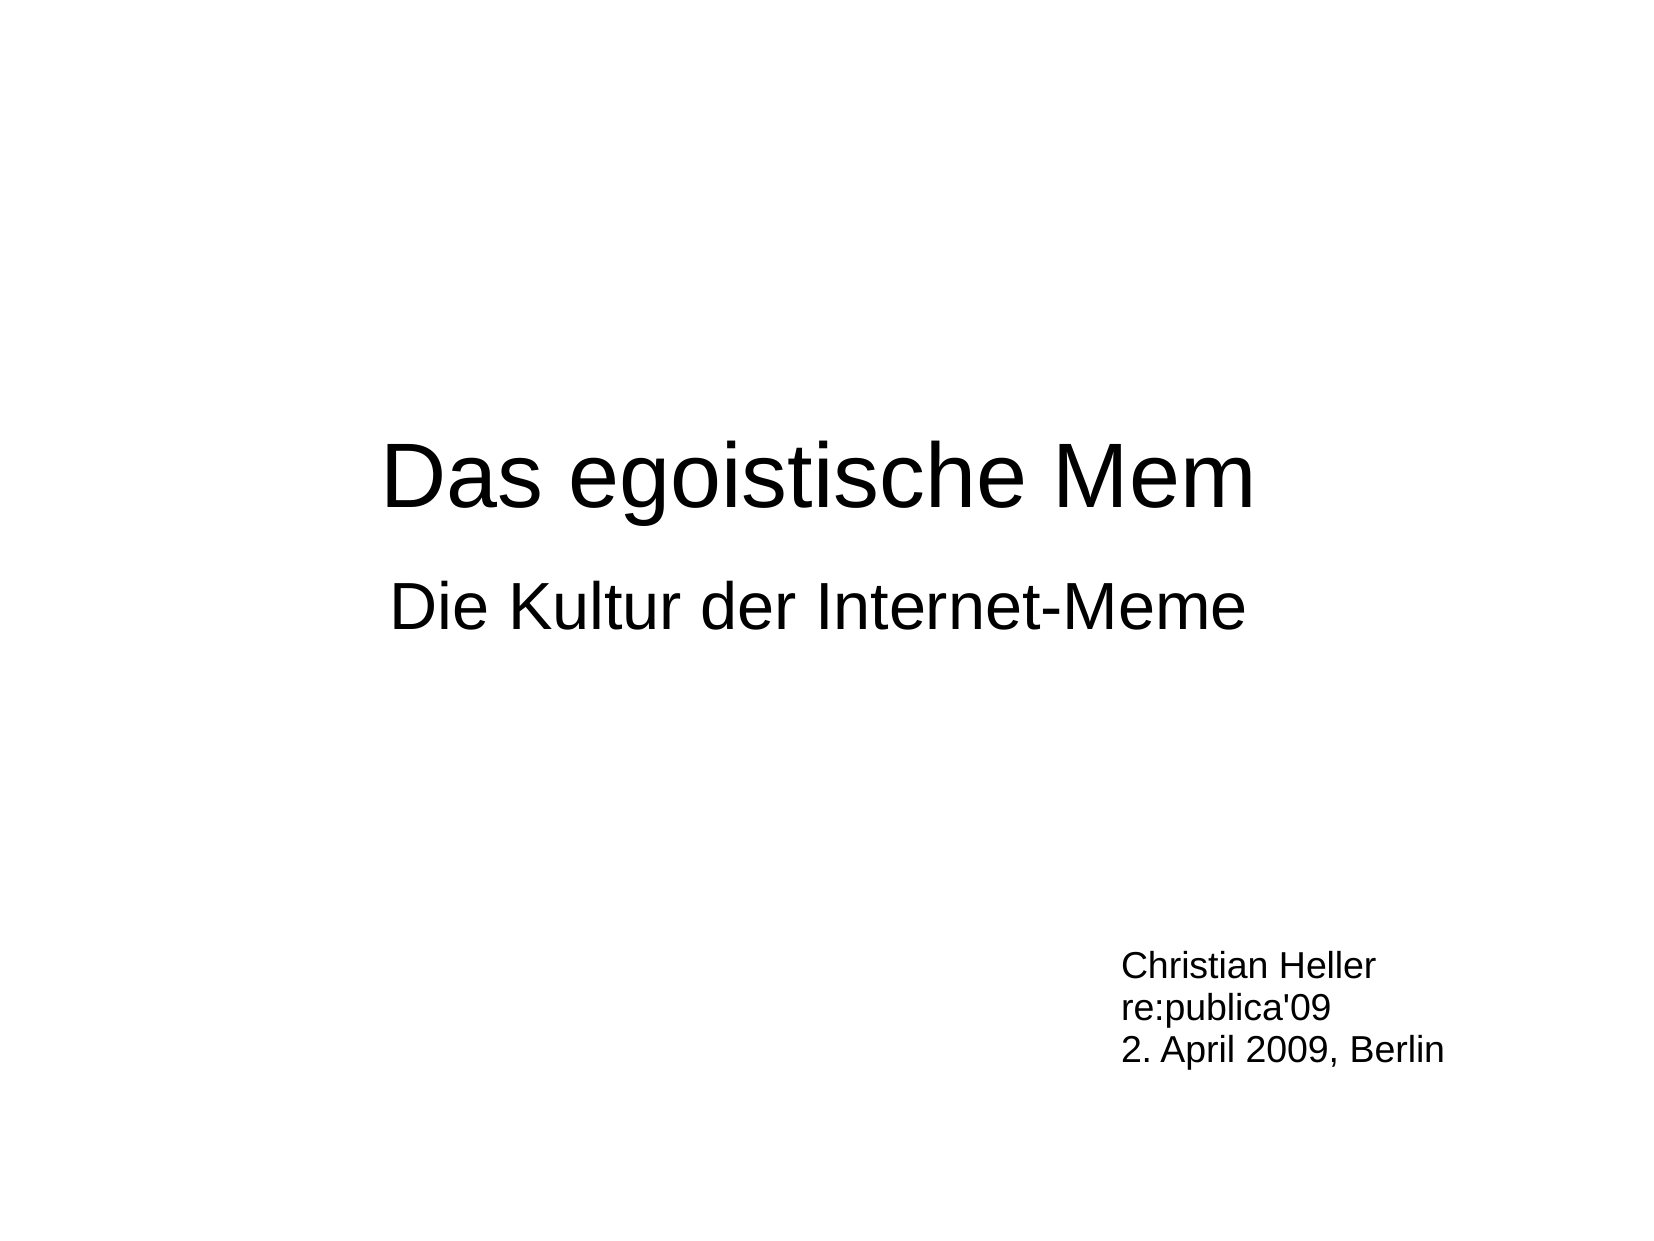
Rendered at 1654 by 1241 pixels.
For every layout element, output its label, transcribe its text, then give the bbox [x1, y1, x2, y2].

text_box Christian Heller re:publica'09 2. April 2009, Berlin [1106, 937, 1463, 1079]
title Das egoistische Mem Die Kultur der Internet-Meme [75, 424, 1564, 644]
